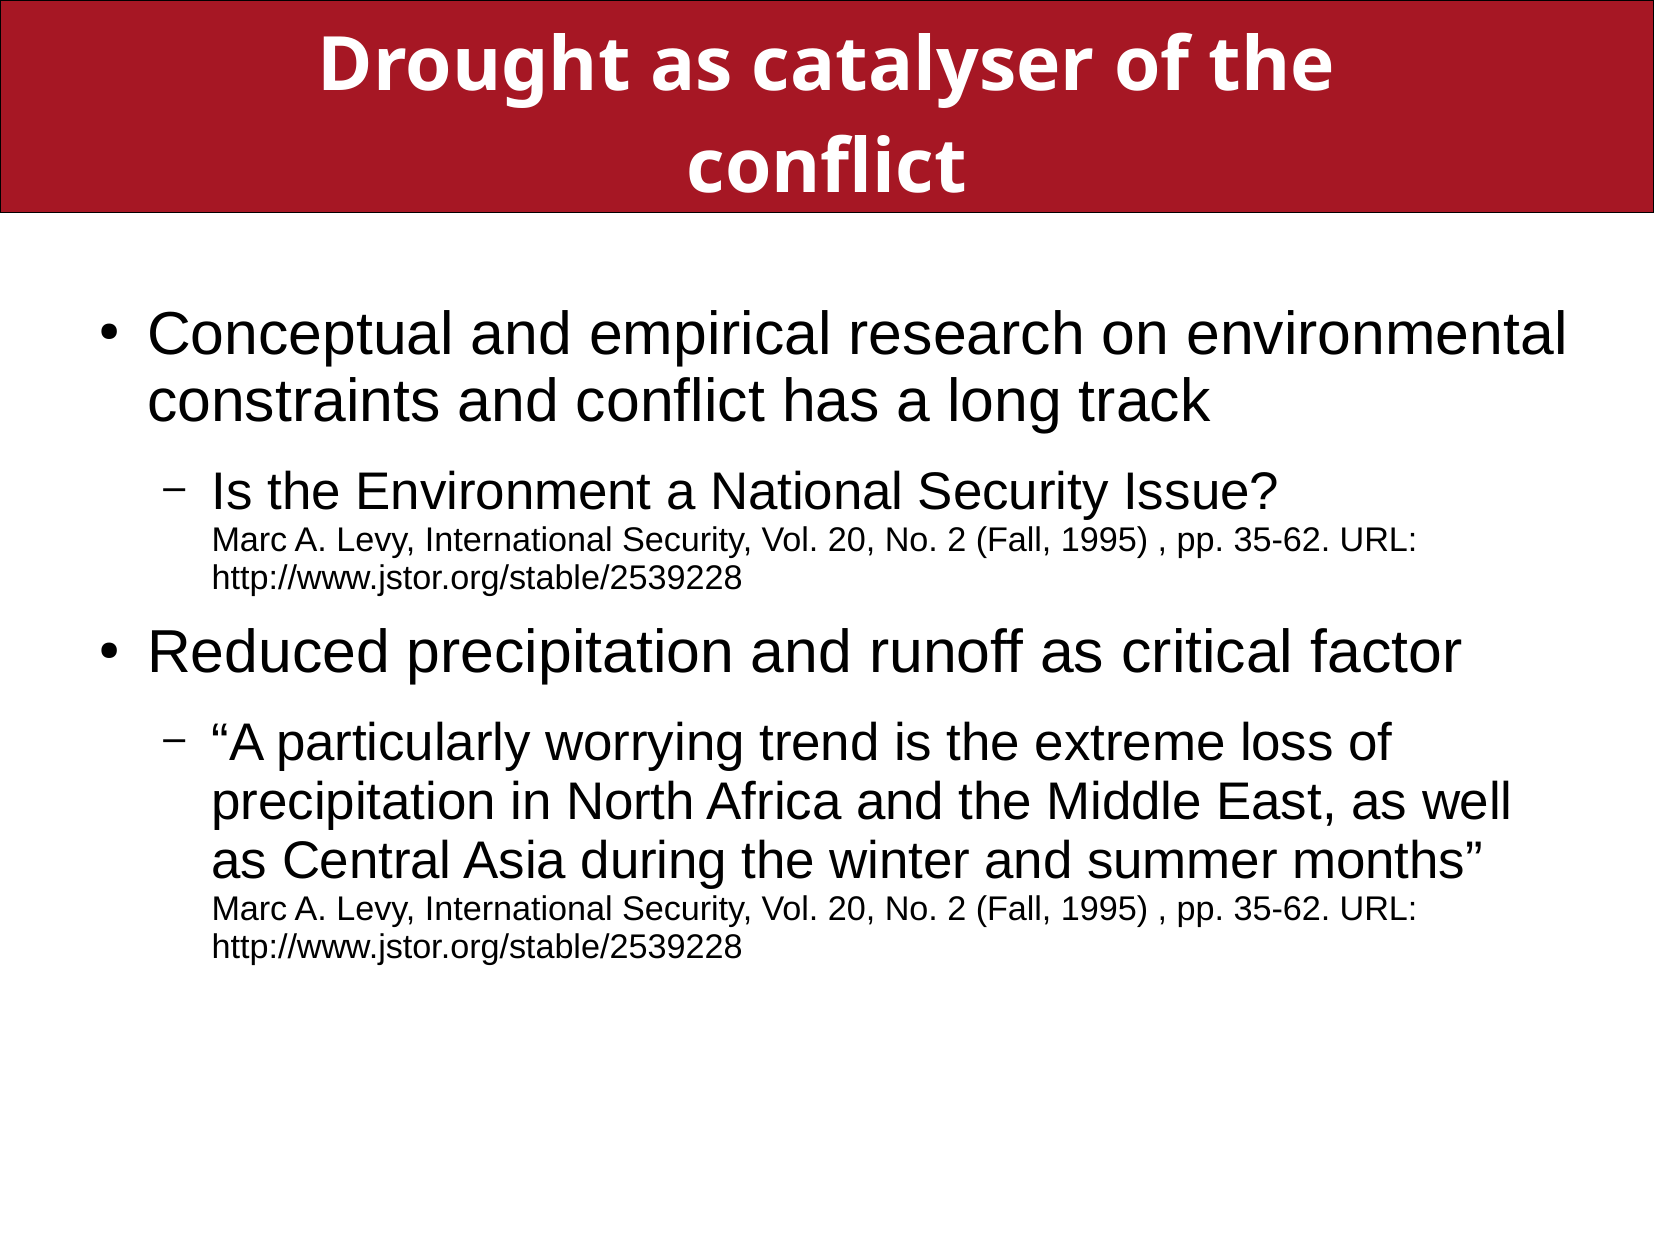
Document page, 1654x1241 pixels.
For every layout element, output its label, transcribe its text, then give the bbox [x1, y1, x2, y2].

list Conceptual and empirical research on environmental constraints and conflict has a long track Is the Environment a National Security Issue? Marc A. Levy, International Security, Vol. 20, No. 2 (Fall, 1995) , pp. 35-62. URL: http://www.jstor.org/stable/2539228 Reduced precipitation and runoff as critical factor “A particularly worrying trend is the extreme loss of precipitation in North Africa and the Middle East, as well as Central Asia during the winter and summer months” Marc A. Levy, International Security, Vol. 20, No. 2 (Fall, 1995) , pp. 35-62. URL: http://www.jstor.org/stable/2539228 [82, 299, 1571, 1019]
title Drought as catalyser of the conflict [236, 29, 1418, 195]
